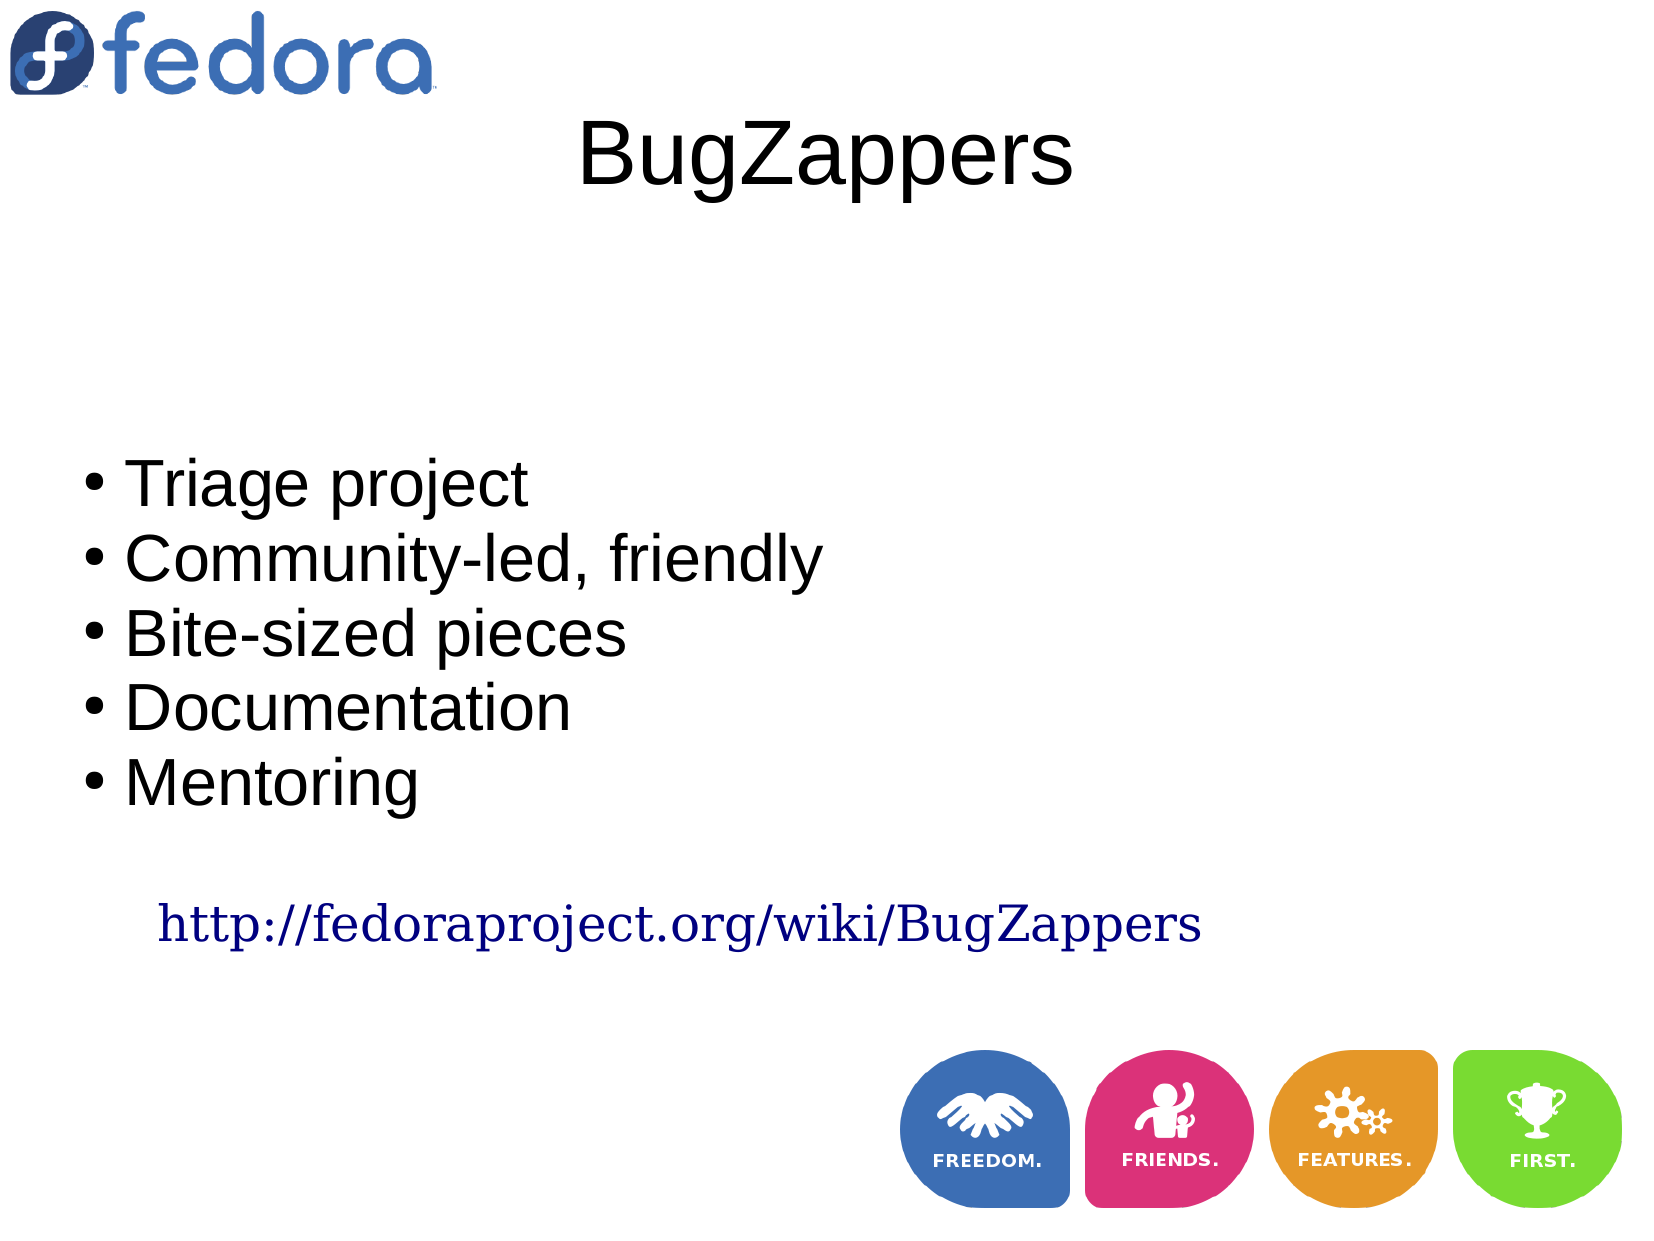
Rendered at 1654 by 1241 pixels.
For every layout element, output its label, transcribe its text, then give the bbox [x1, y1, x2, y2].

subtitle Triage project Community-led, friendly Bite-sized pieces Documentation Mentoring http://fedoraproject.org/wiki/BugZappers [82, 290, 1571, 1109]
picture [10, 10, 437, 95]
picture [900, 1050, 1622, 1208]
title BugZappers [82, 49, 1571, 257]
